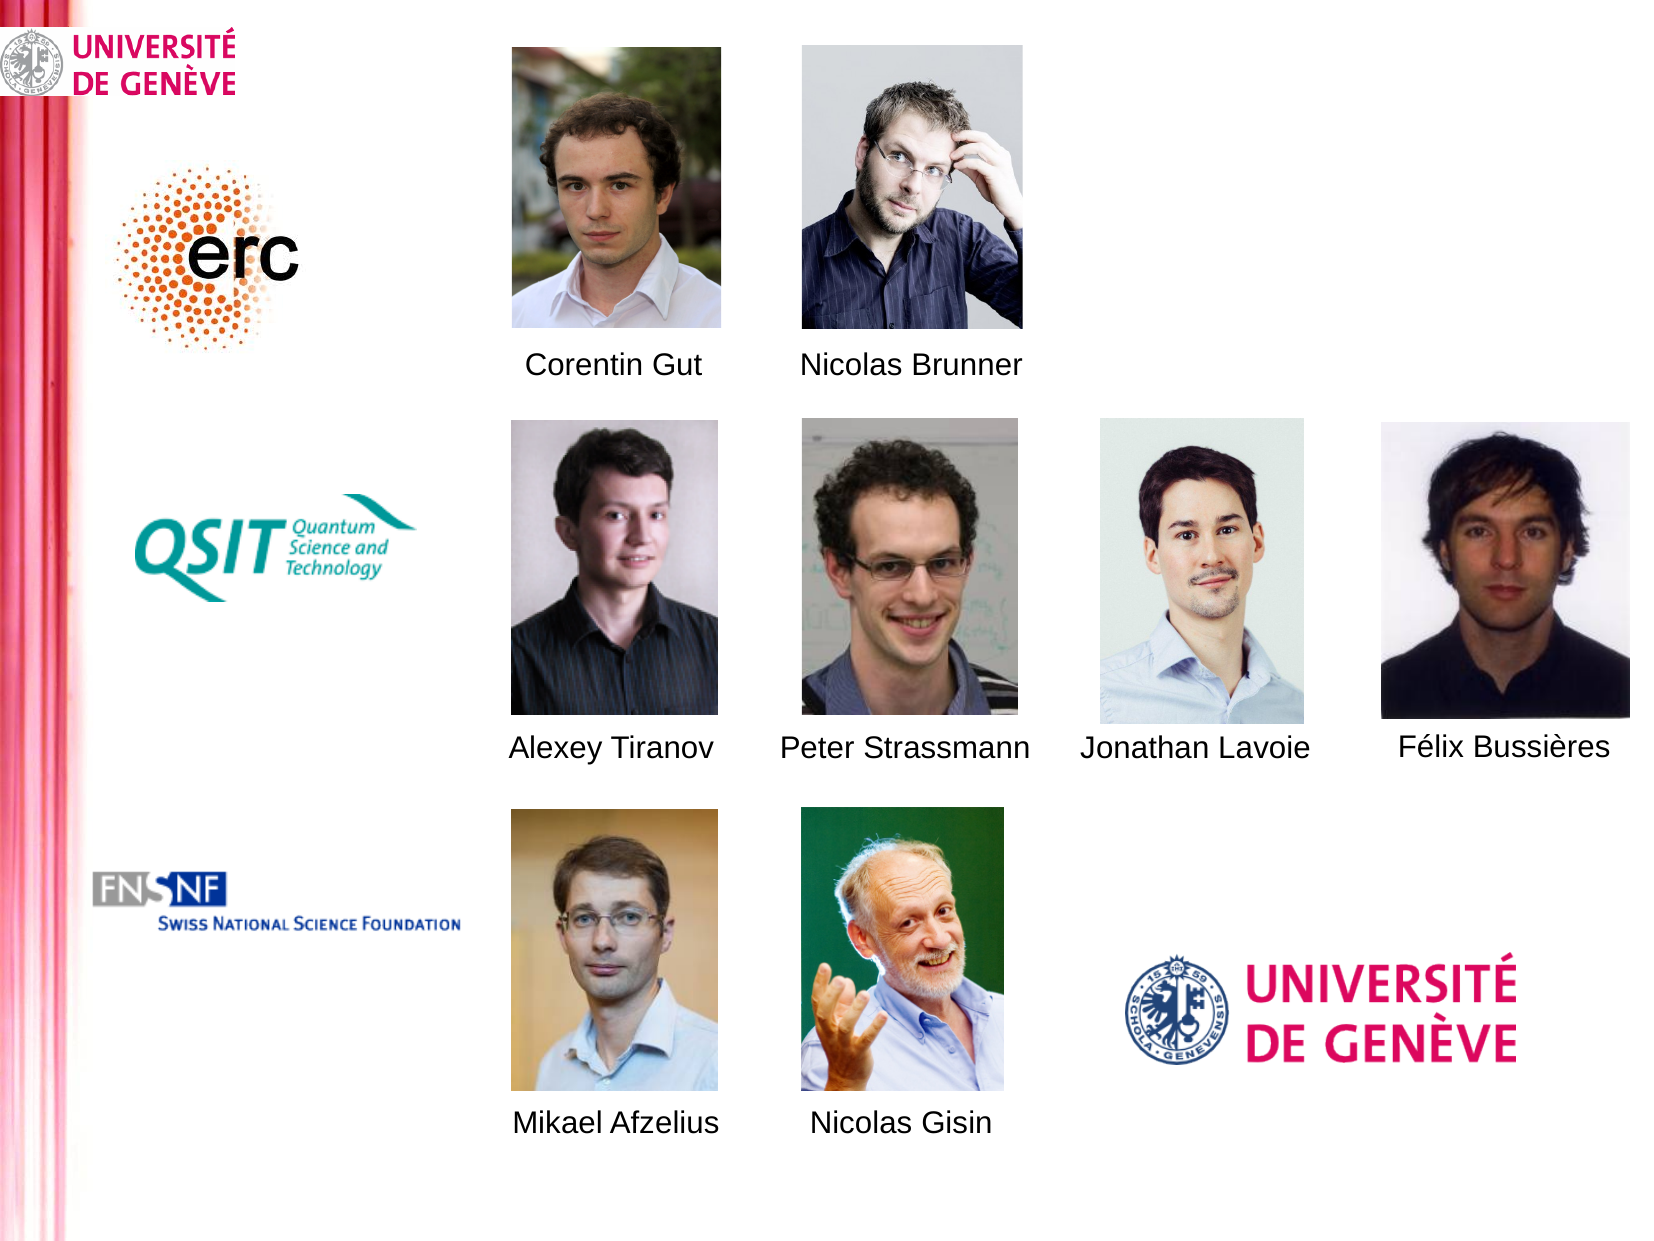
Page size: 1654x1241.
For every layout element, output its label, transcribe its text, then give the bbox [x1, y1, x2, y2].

picture [0, 0, 718, 1241]
picture [105, 160, 321, 361]
text_box Alexey Tiranov [493, 723, 730, 774]
picture [511, 47, 722, 328]
text_box Nicolas Brunner [785, 339, 1039, 391]
picture [801, 807, 1004, 1091]
text_box Nicolas Gisin [795, 1098, 1008, 1149]
text_box Jonathan Lavoie [1065, 723, 1327, 774]
picture [1125, 952, 1516, 1066]
picture [1100, 418, 1304, 724]
text_box Mikael Afzelius [497, 1098, 736, 1149]
text_box Félix Bussières [1383, 722, 1626, 780]
picture [135, 494, 417, 602]
picture [801, 418, 1018, 715]
picture [1381, 422, 1630, 719]
text_box Peter Strassmann [765, 723, 1046, 774]
picture [511, 420, 718, 715]
picture [801, 45, 1023, 329]
text_box Corentin Gut [510, 339, 718, 391]
